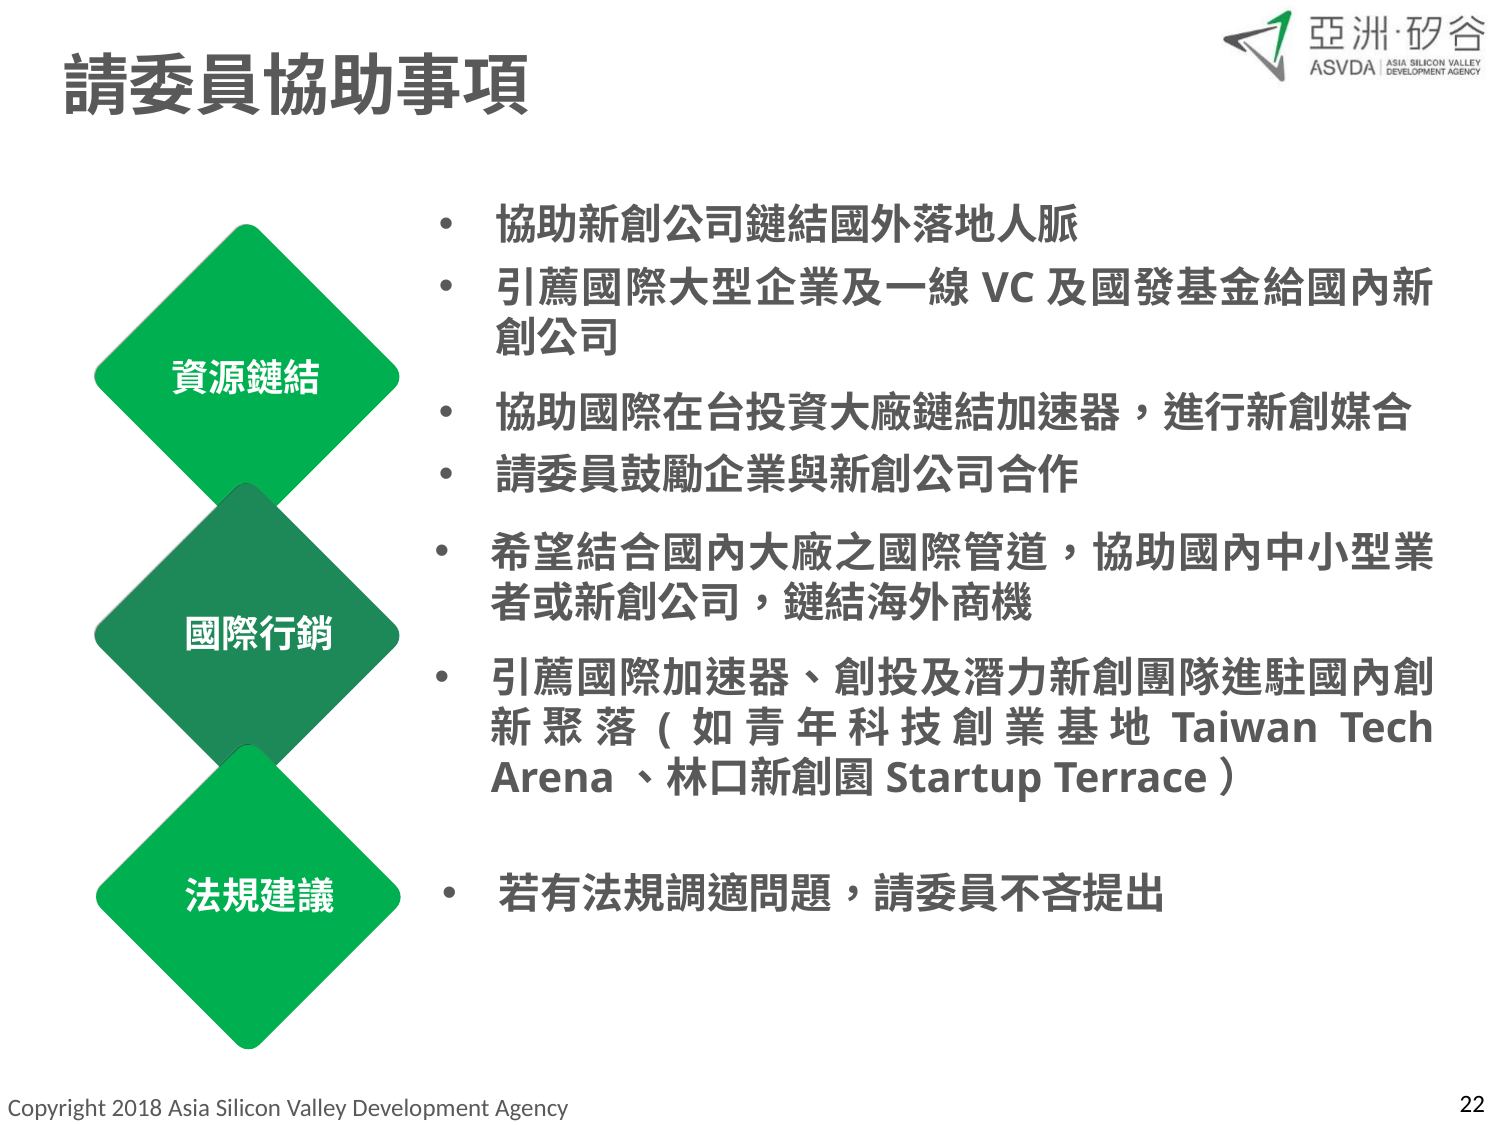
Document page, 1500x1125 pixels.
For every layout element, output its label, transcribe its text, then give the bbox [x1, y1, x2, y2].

picture [1213, 0, 1500, 98]
text_box 希望結合國內大廠之國際管道，協助國內中小型業者或新創公司，鏈結海外商機 引薦國際加速器、創投及潛力新創團隊進駐國內創新聚落(如青年科技創業基地Taiwan Tech Arena、林口新創園Startup Terrace） [419, 518, 1450, 959]
text_box 國際行銷 [145, 602, 374, 663]
text_box 法規建議 [158, 864, 361, 925]
text_box 協助新創公司鏈結國外落地人脈 引薦國際大型企業及一線VC及國發基金給國內新創公司 協助國際在台投資大廠鏈結加速器，進行新創媒合 請委員鼓勵企業與新創公司合作 [424, 190, 1450, 506]
slide_number <編號> [1438, 1079, 1500, 1125]
text_box [94, 224, 401, 1050]
text_box 資源鏈結 [145, 346, 348, 407]
text_box 請委員協助事項 [47, 10, 1310, 116]
text_box 若有法規調適問題，請委員不吝提出 [427, 859, 1182, 925]
